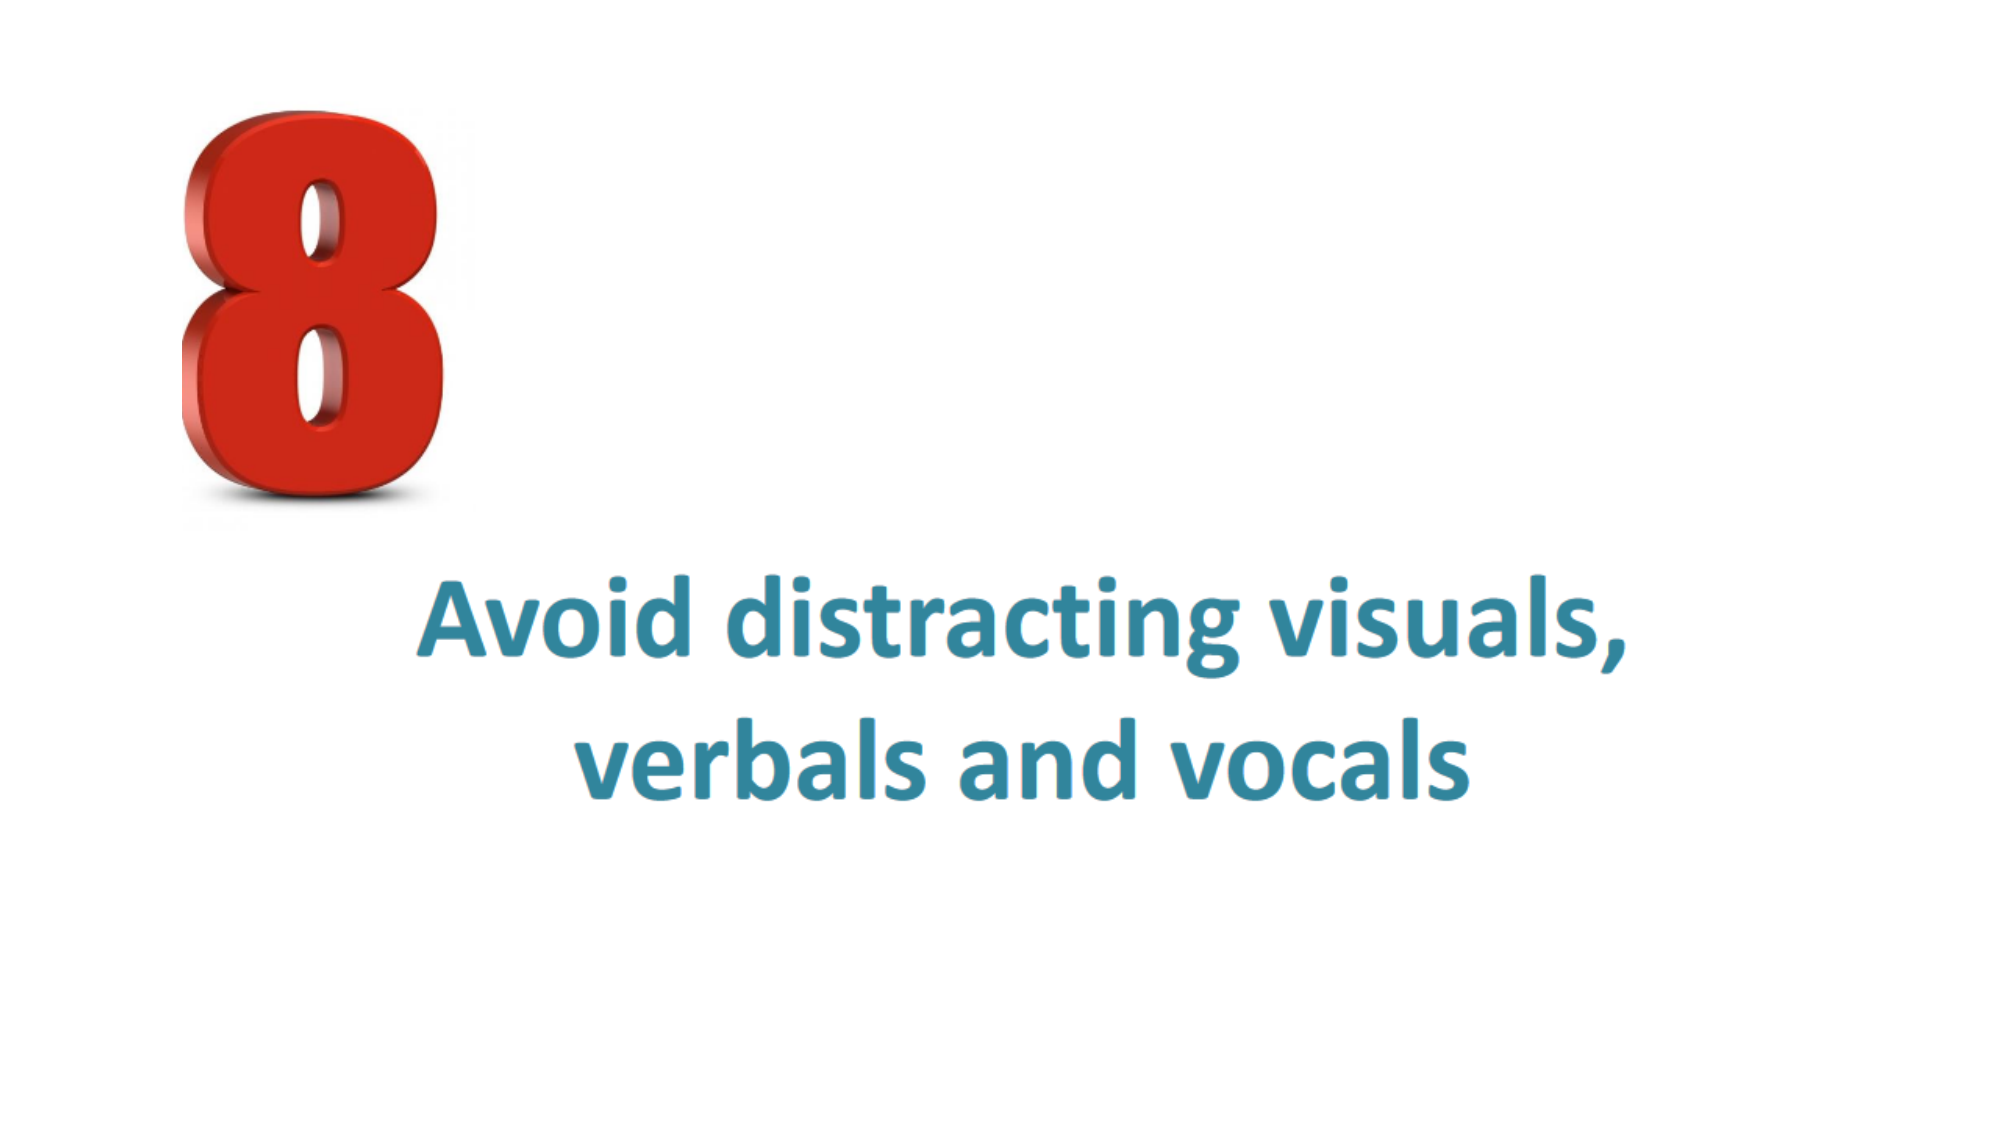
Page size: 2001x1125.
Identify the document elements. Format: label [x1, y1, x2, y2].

picture [182, 100, 1818, 1025]
